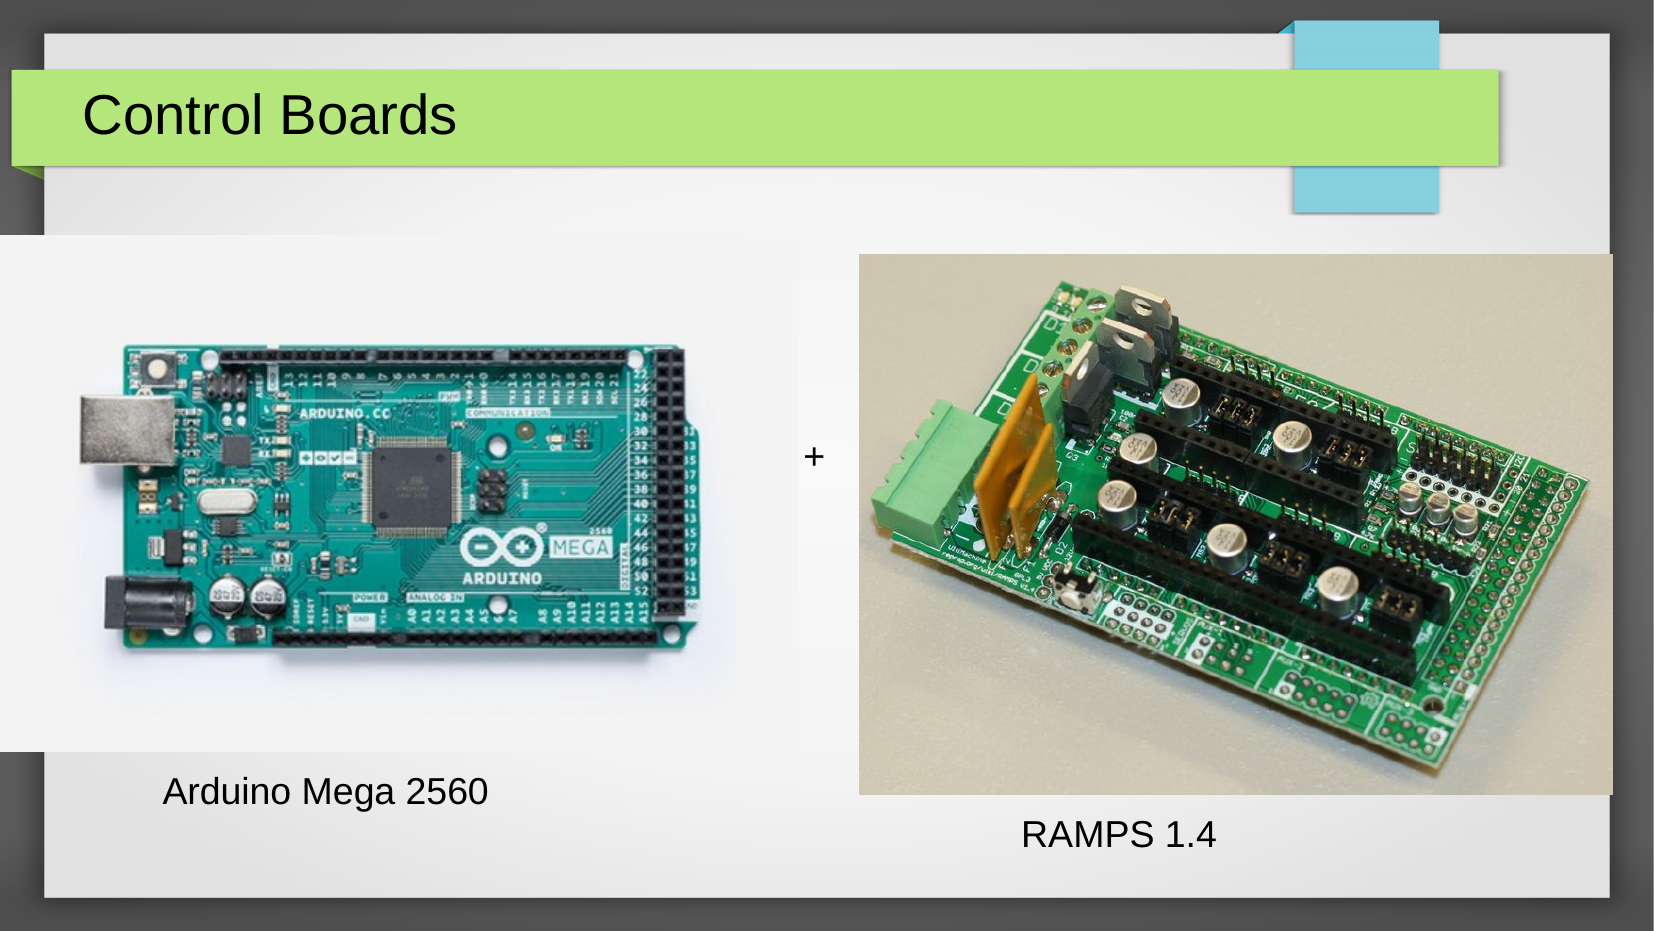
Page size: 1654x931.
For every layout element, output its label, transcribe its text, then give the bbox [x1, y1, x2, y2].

title Control Boards [82, 70, 1264, 160]
text_box + [788, 428, 838, 485]
picture [0, 0, 1654, 931]
text_box RAMPS 1.4 [1006, 805, 1382, 863]
text_box Arduino Mega 2560 [147, 762, 579, 822]
